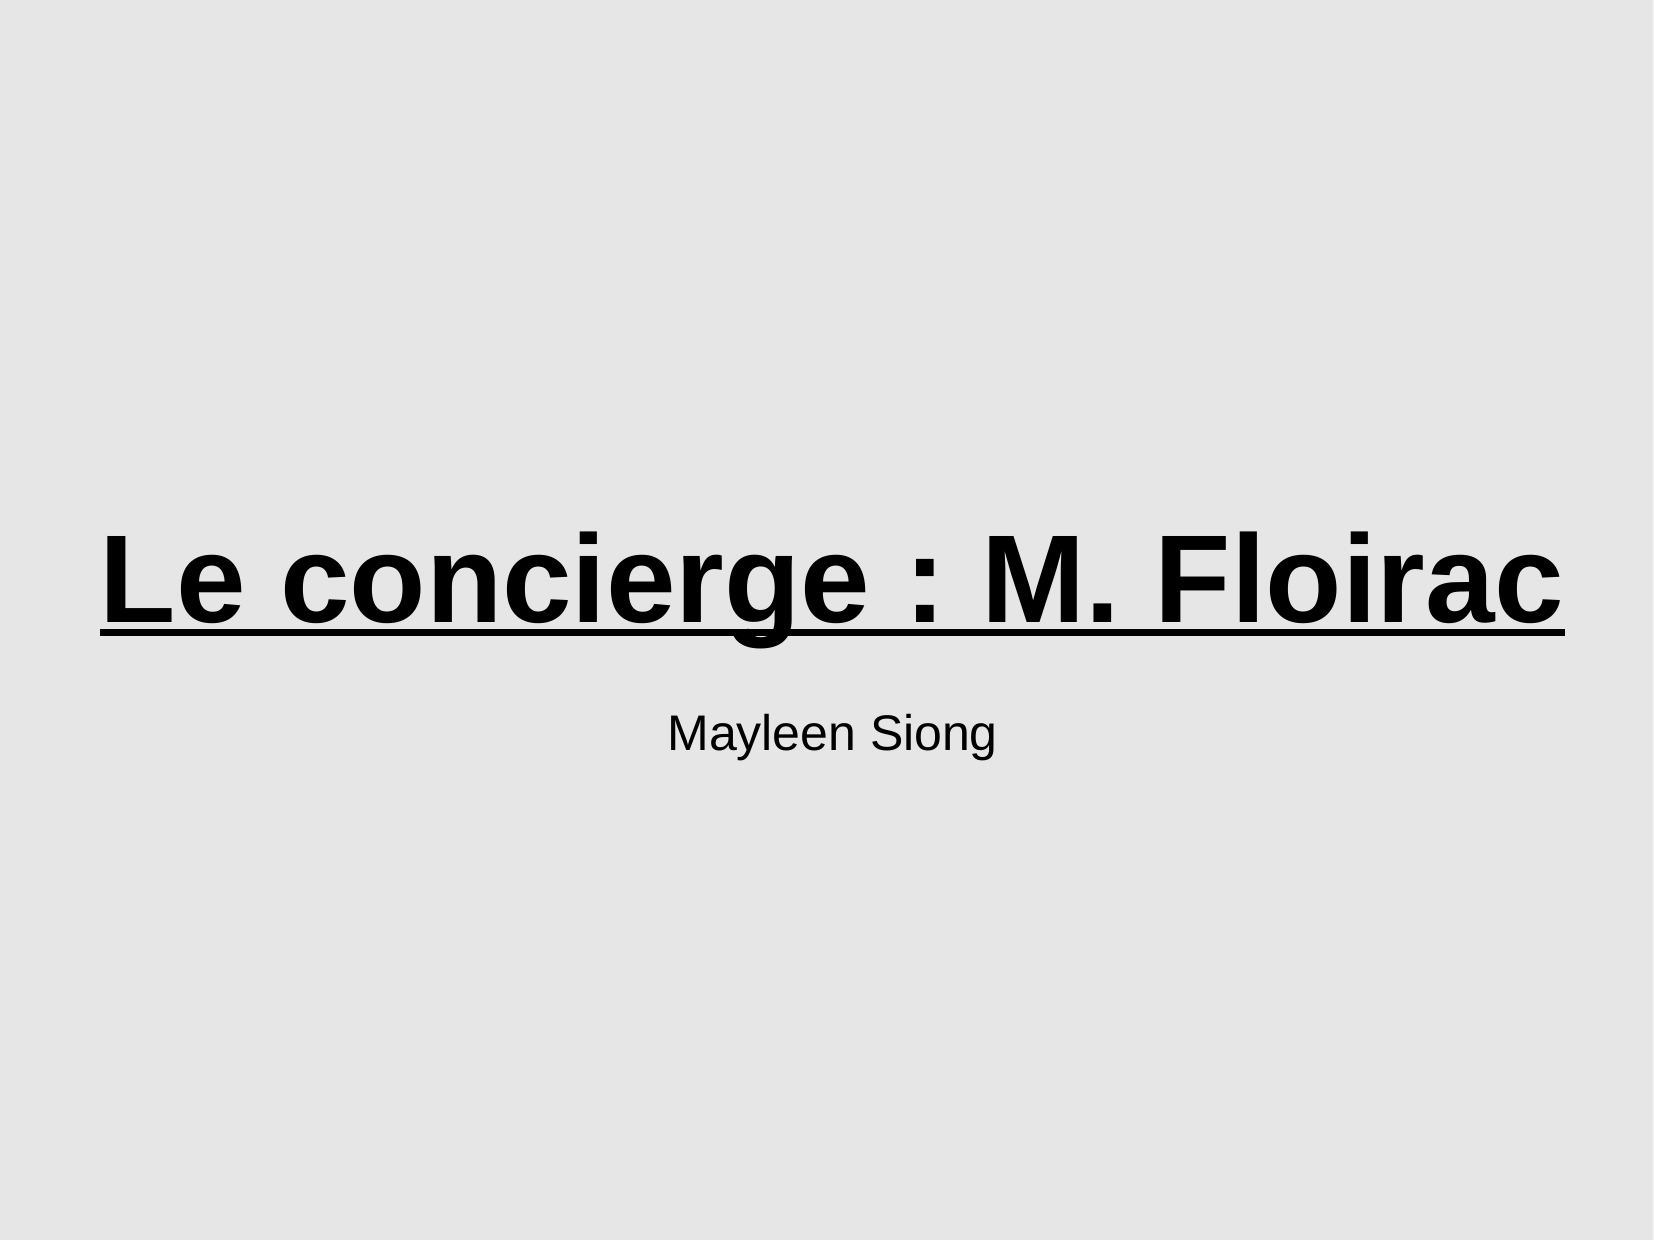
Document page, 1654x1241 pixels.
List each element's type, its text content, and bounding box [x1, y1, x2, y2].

title Le concierge : M. Floirac Mayleen Siong [88, 509, 1577, 761]
